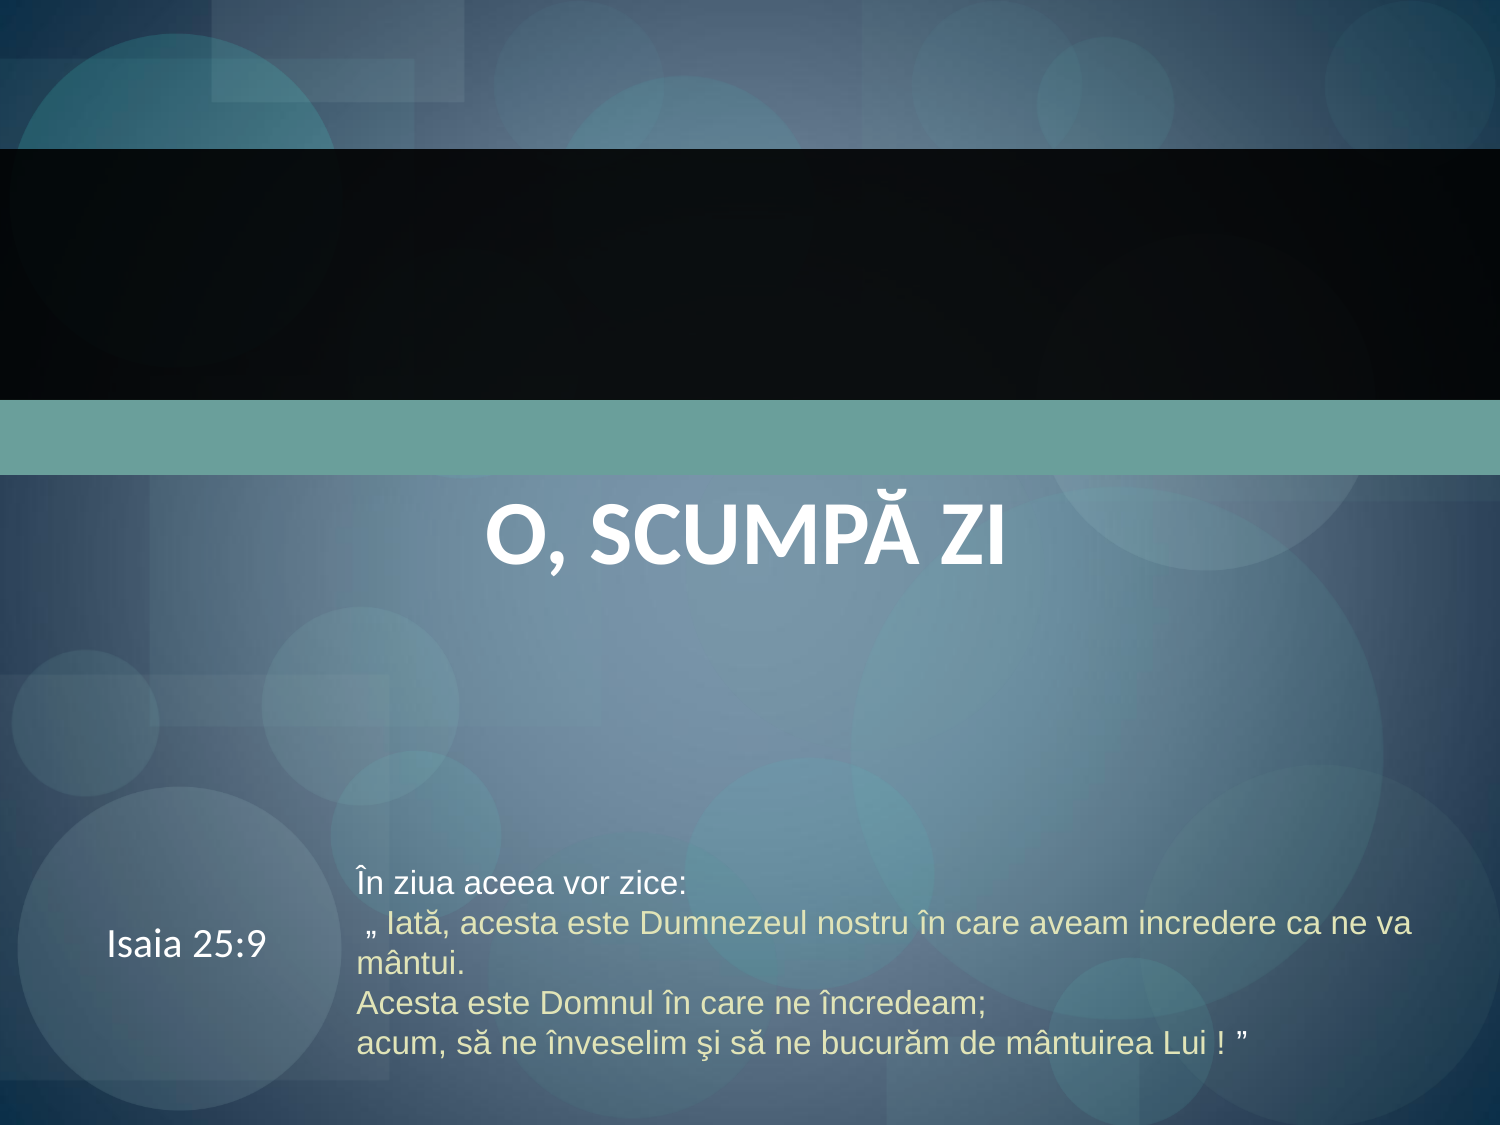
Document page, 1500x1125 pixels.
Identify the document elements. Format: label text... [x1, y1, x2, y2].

text_box Isaia 25:9 [91, 908, 341, 1039]
text_box În ziua aceea vor zice: „ Iată, acesta este Dumnezeul nostru în care aveam incredere ca ne va mântui. Acesta este Domnul în care ne încredeam; acum, să ne înveselim şi să ne bucurăm de mântuirea Lui ! ” [341, 853, 1500, 1069]
picture [0, 0, 1500, 1125]
text_box O, SCUMPĂ ZI [470, 465, 1024, 591]
